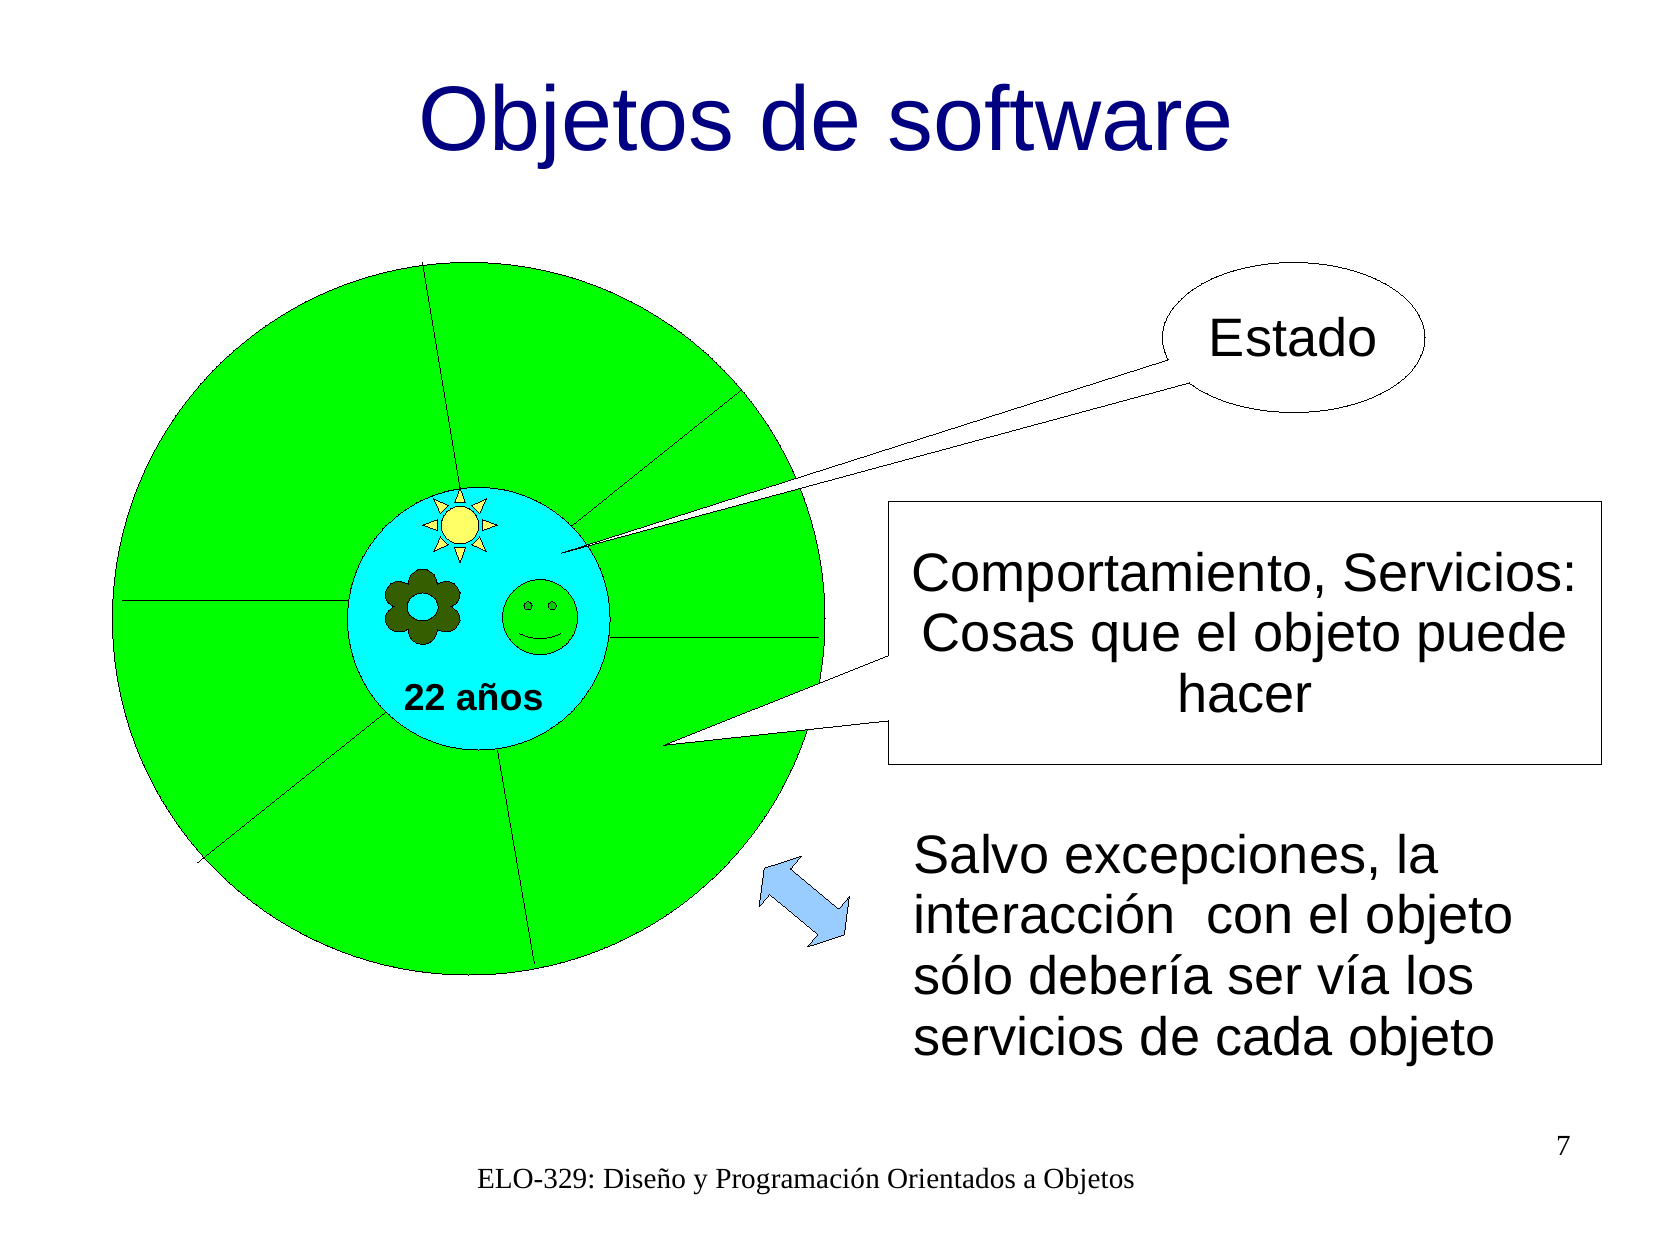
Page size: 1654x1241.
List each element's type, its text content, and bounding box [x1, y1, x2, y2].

text_box Comportamiento, Servicios: Cosas que el objeto puede hacer [663, 501, 1602, 765]
text_box Salvo excepciones, la interacción con el objeto sólo debería ser vía los servicios de cada objeto [899, 817, 1537, 1101]
text_box [112, 262, 826, 976]
text_box Estado [561, 262, 1426, 554]
title Objetos de software [82, 49, 1571, 188]
text_box [759, 856, 850, 947]
text_box 22 años [389, 668, 577, 732]
